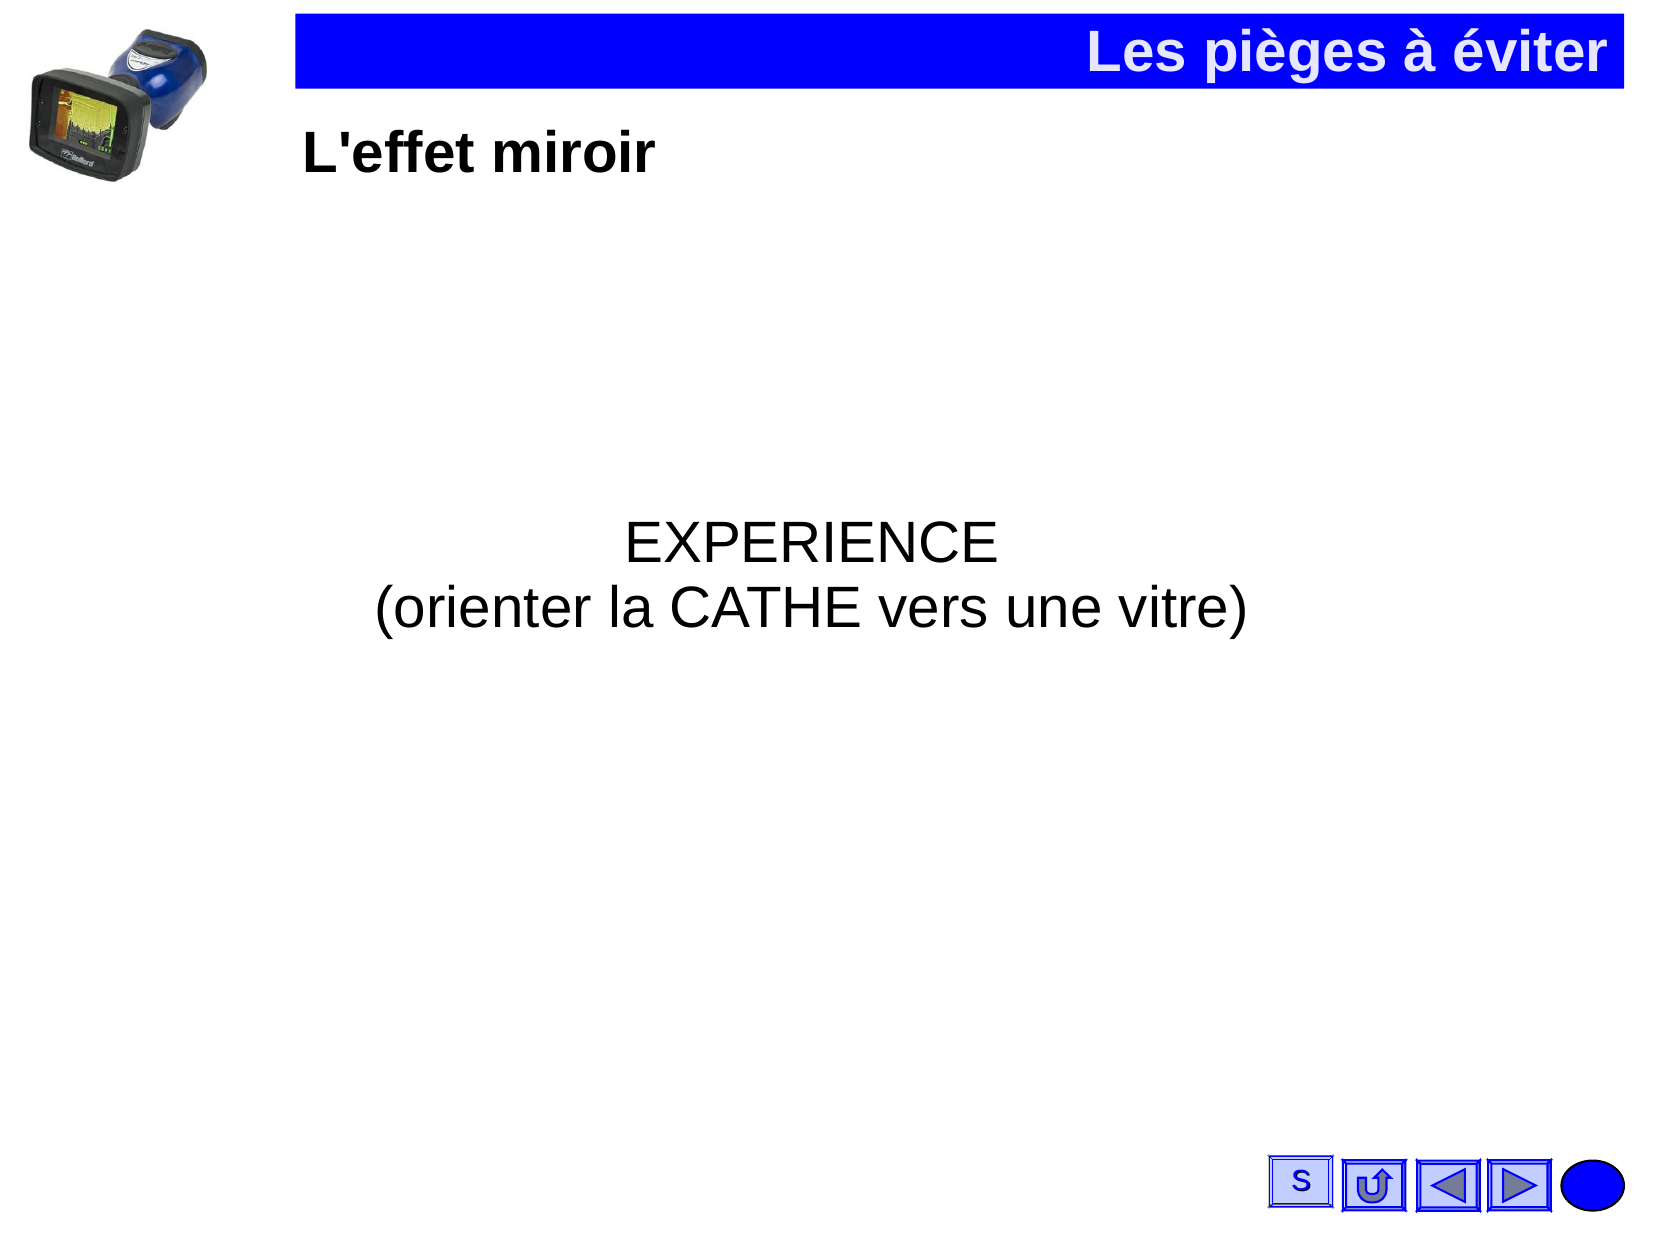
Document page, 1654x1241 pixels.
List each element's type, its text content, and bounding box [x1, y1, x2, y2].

picture [29, 29, 207, 182]
text_box L'effet miroir [287, 112, 673, 193]
text_box Les pièges à éviter [295, 13, 1625, 89]
text_box EXPERIENCE (orienter la CATHE vers une vitre) [206, 501, 1418, 768]
text_box [1561, 1160, 1625, 1211]
